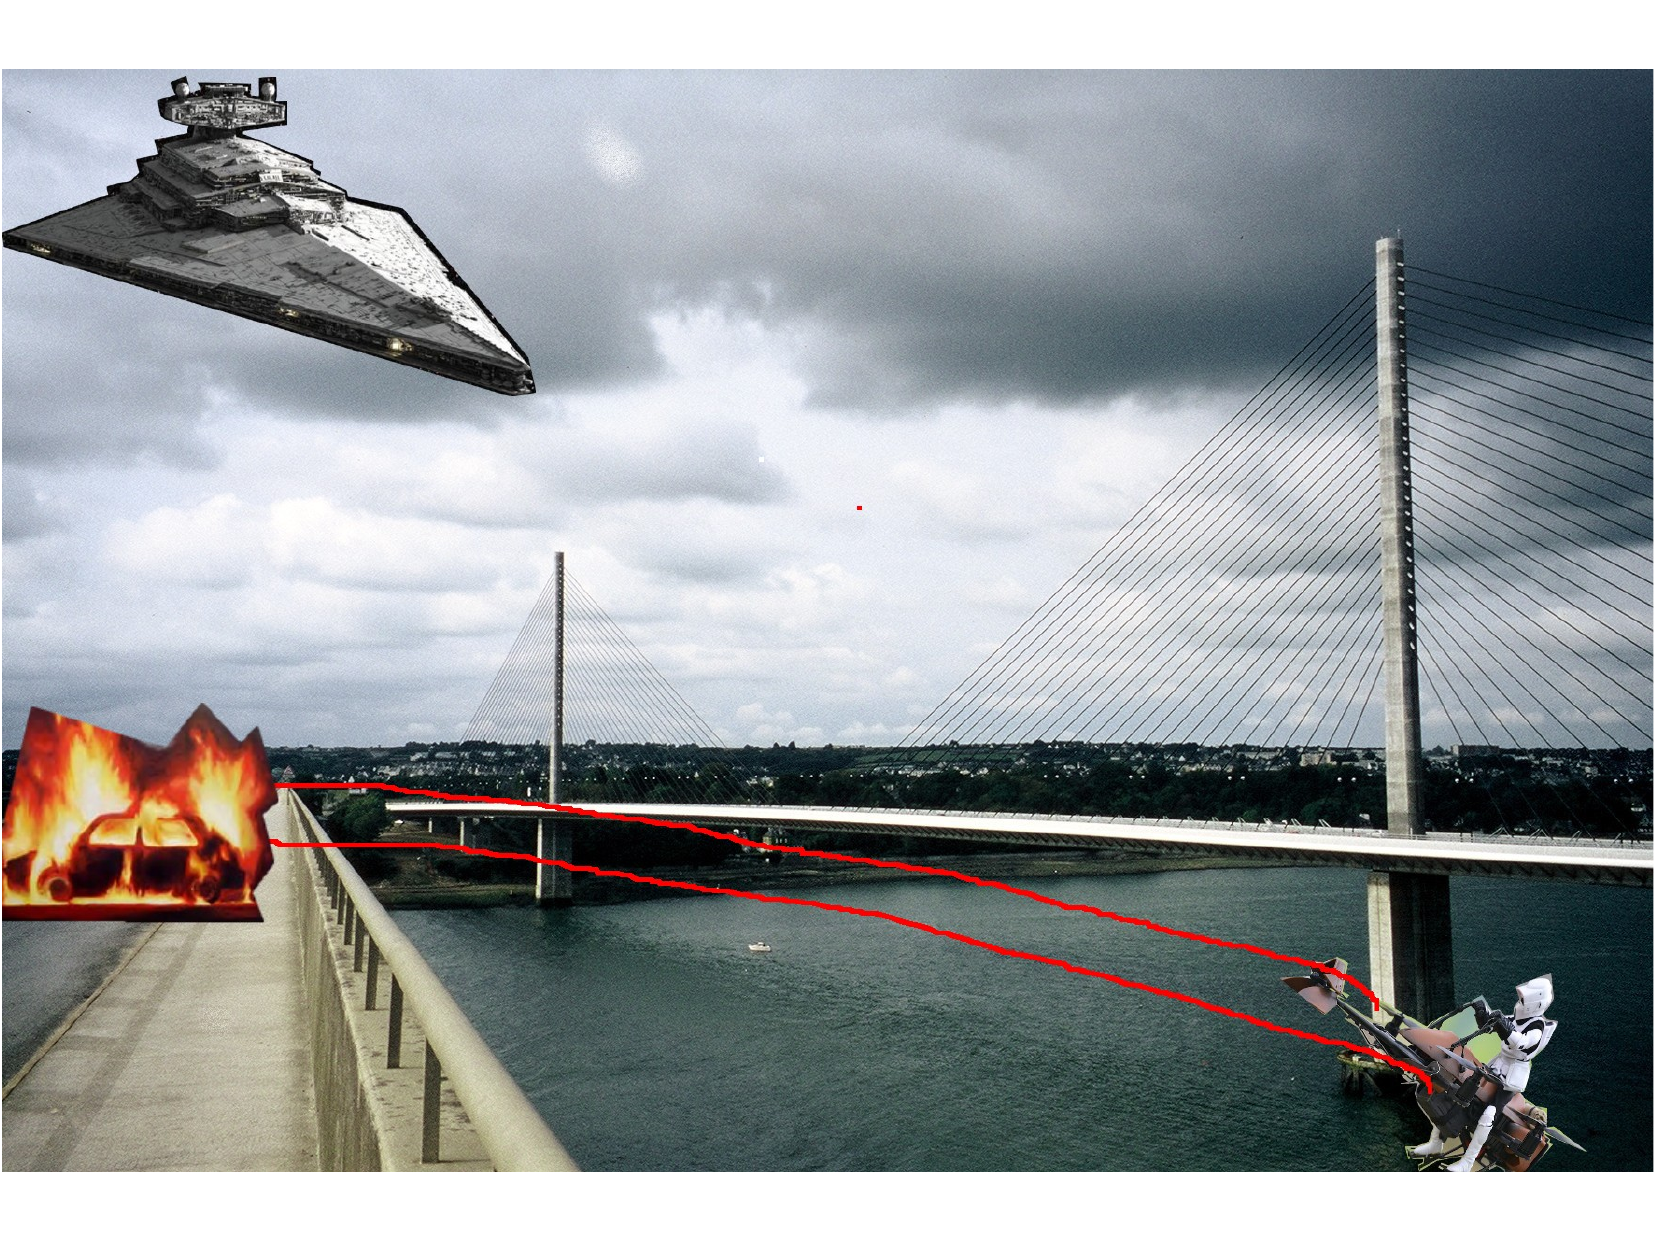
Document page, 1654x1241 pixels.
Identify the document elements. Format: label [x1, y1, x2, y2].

picture [2, 69, 1654, 1172]
